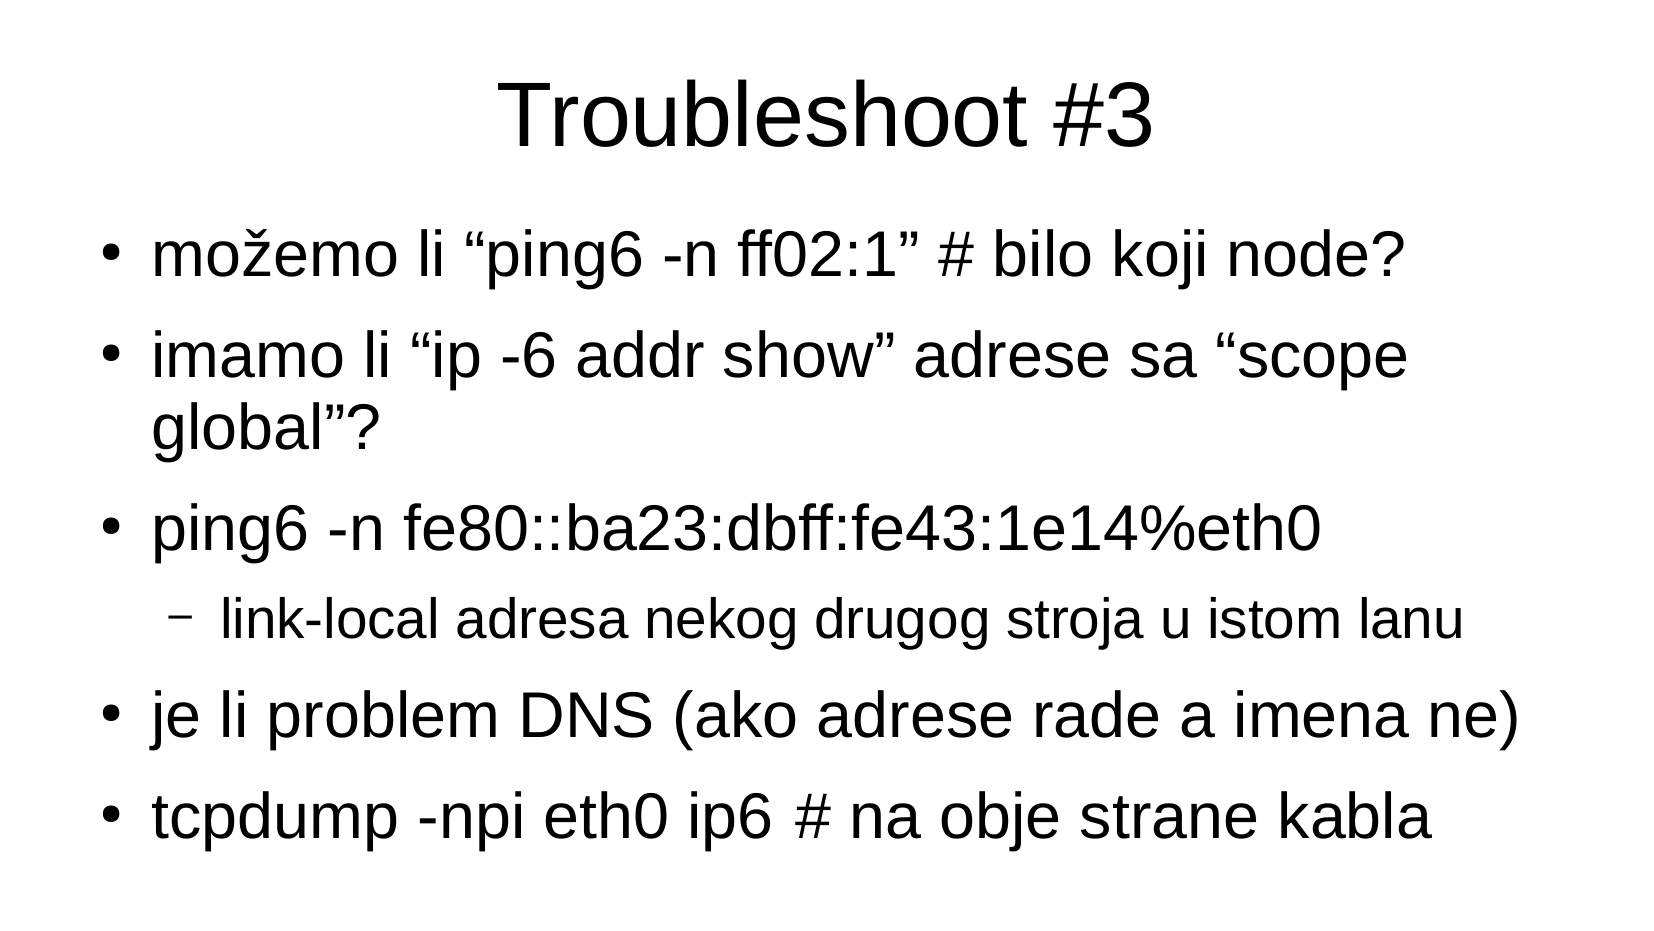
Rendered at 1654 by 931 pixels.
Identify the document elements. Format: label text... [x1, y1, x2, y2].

list možemo li “ping6 -n ff02:1” # bilo koji node? imamo li “ip -6 addr show” adrese sa “scope global”? ping6 -n fe80::ba23:dbff:fe43:1e14%eth0 link-local adresa nekog drugog stroja u istom lanu je li problem DNS (ako adrese rade a imena ne) tcpdump -npi eth0 ip6 # na obje strane kabla [82, 217, 1571, 857]
title Troubleshoot #3 [82, 37, 1571, 193]
